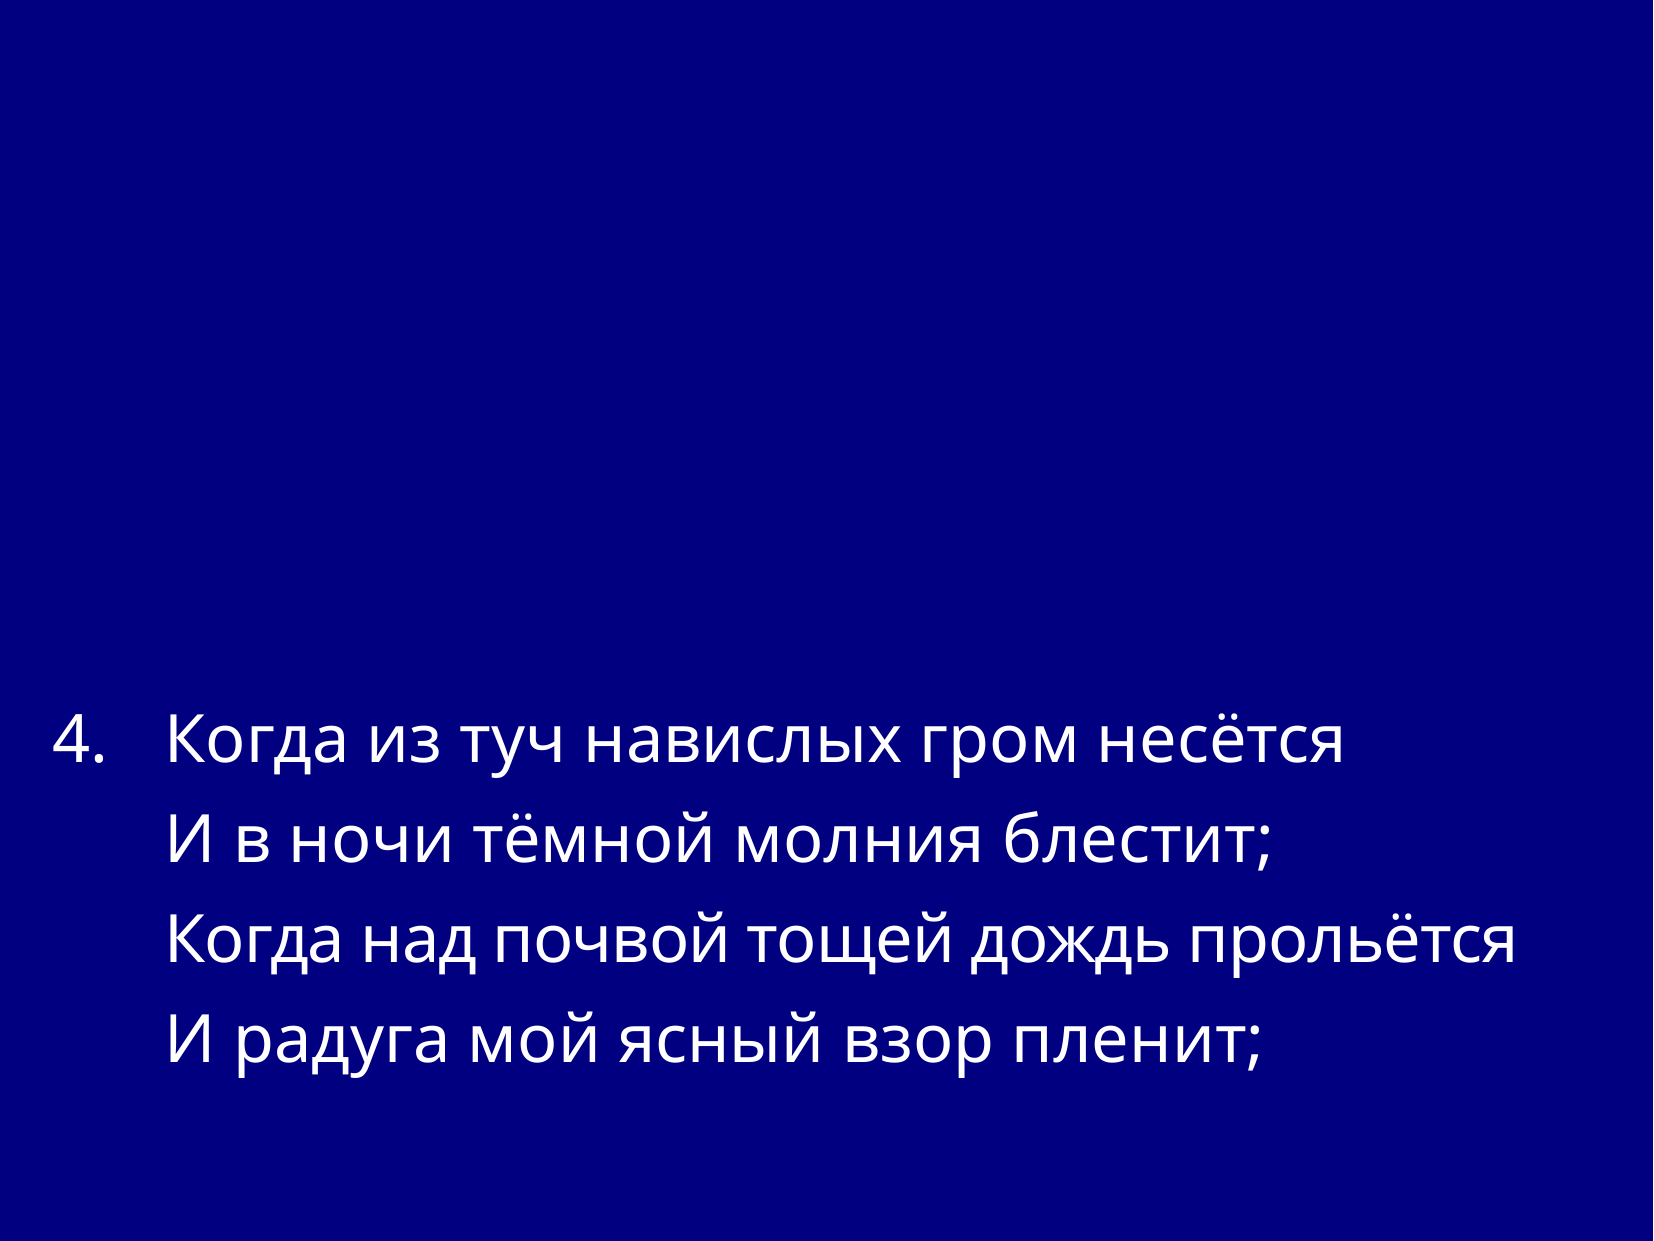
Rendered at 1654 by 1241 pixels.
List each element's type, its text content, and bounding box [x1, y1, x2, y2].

text_box 4. Когда из туч навислых гром несётся И в ночи тёмной молния блестит; Когда над почвой тощей дождь прольётся И радуга мой ясный взор пленит; [37, 675, 1653, 1163]
